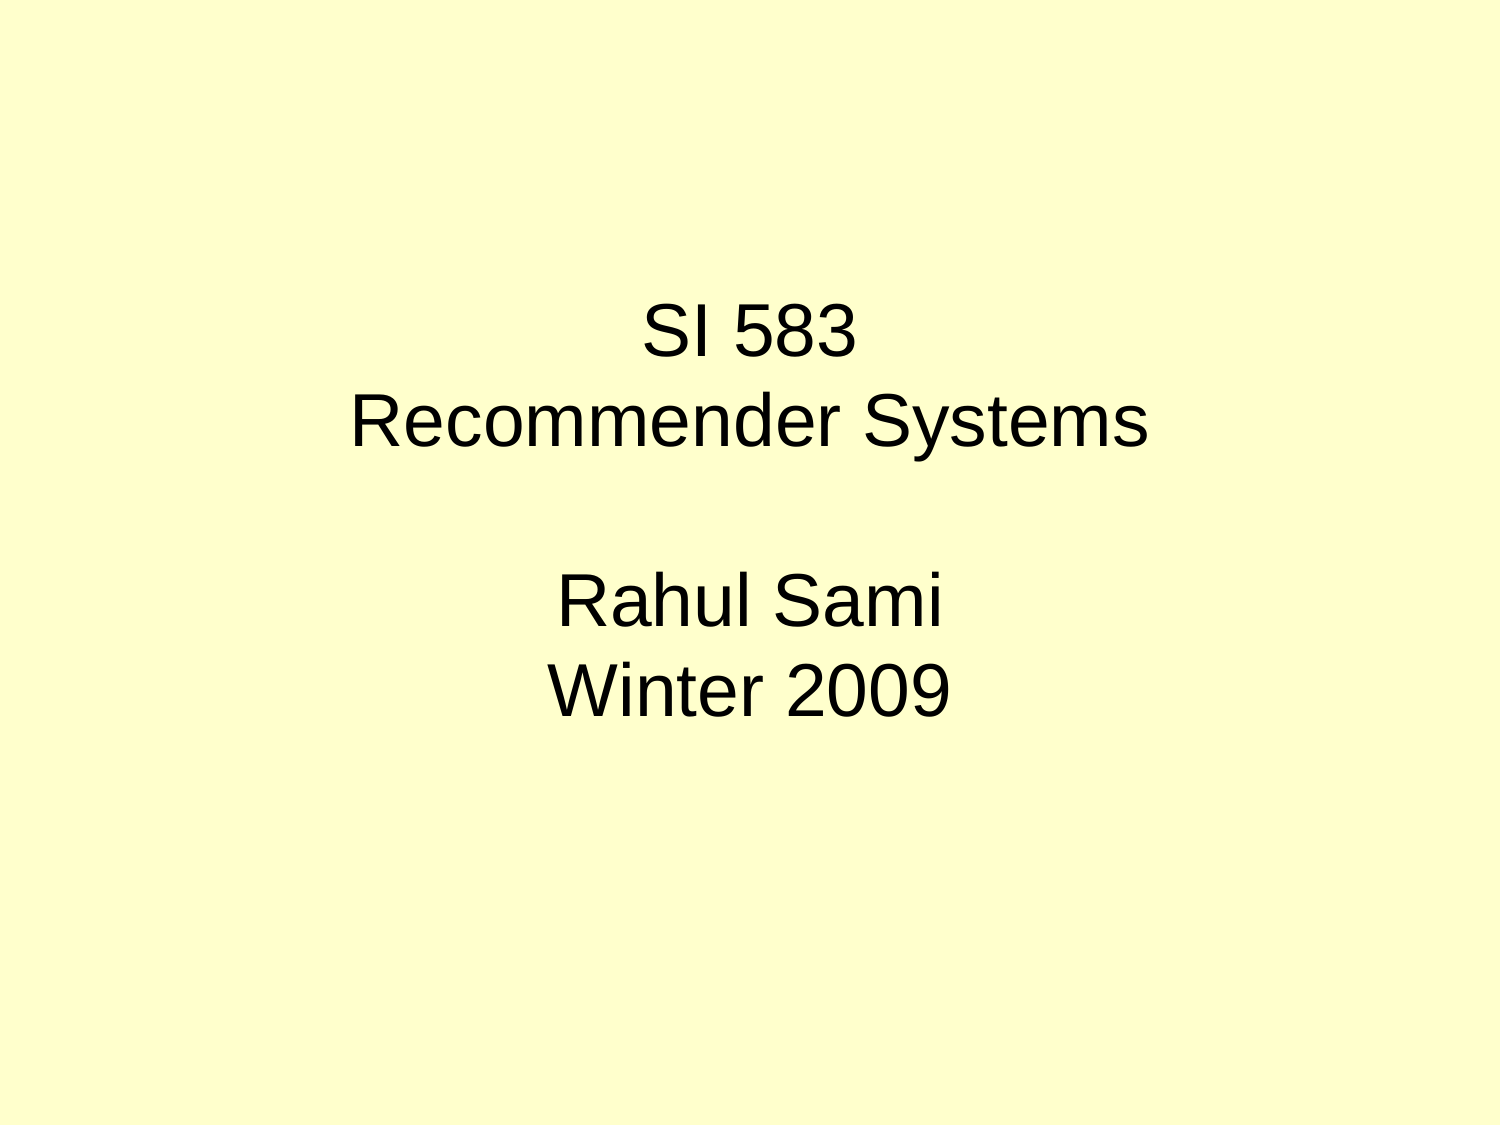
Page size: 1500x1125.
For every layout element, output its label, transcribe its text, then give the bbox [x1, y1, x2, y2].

title SI 583 Recommender Systems Rahul Sami Winter 2009 [112, 273, 1388, 739]
